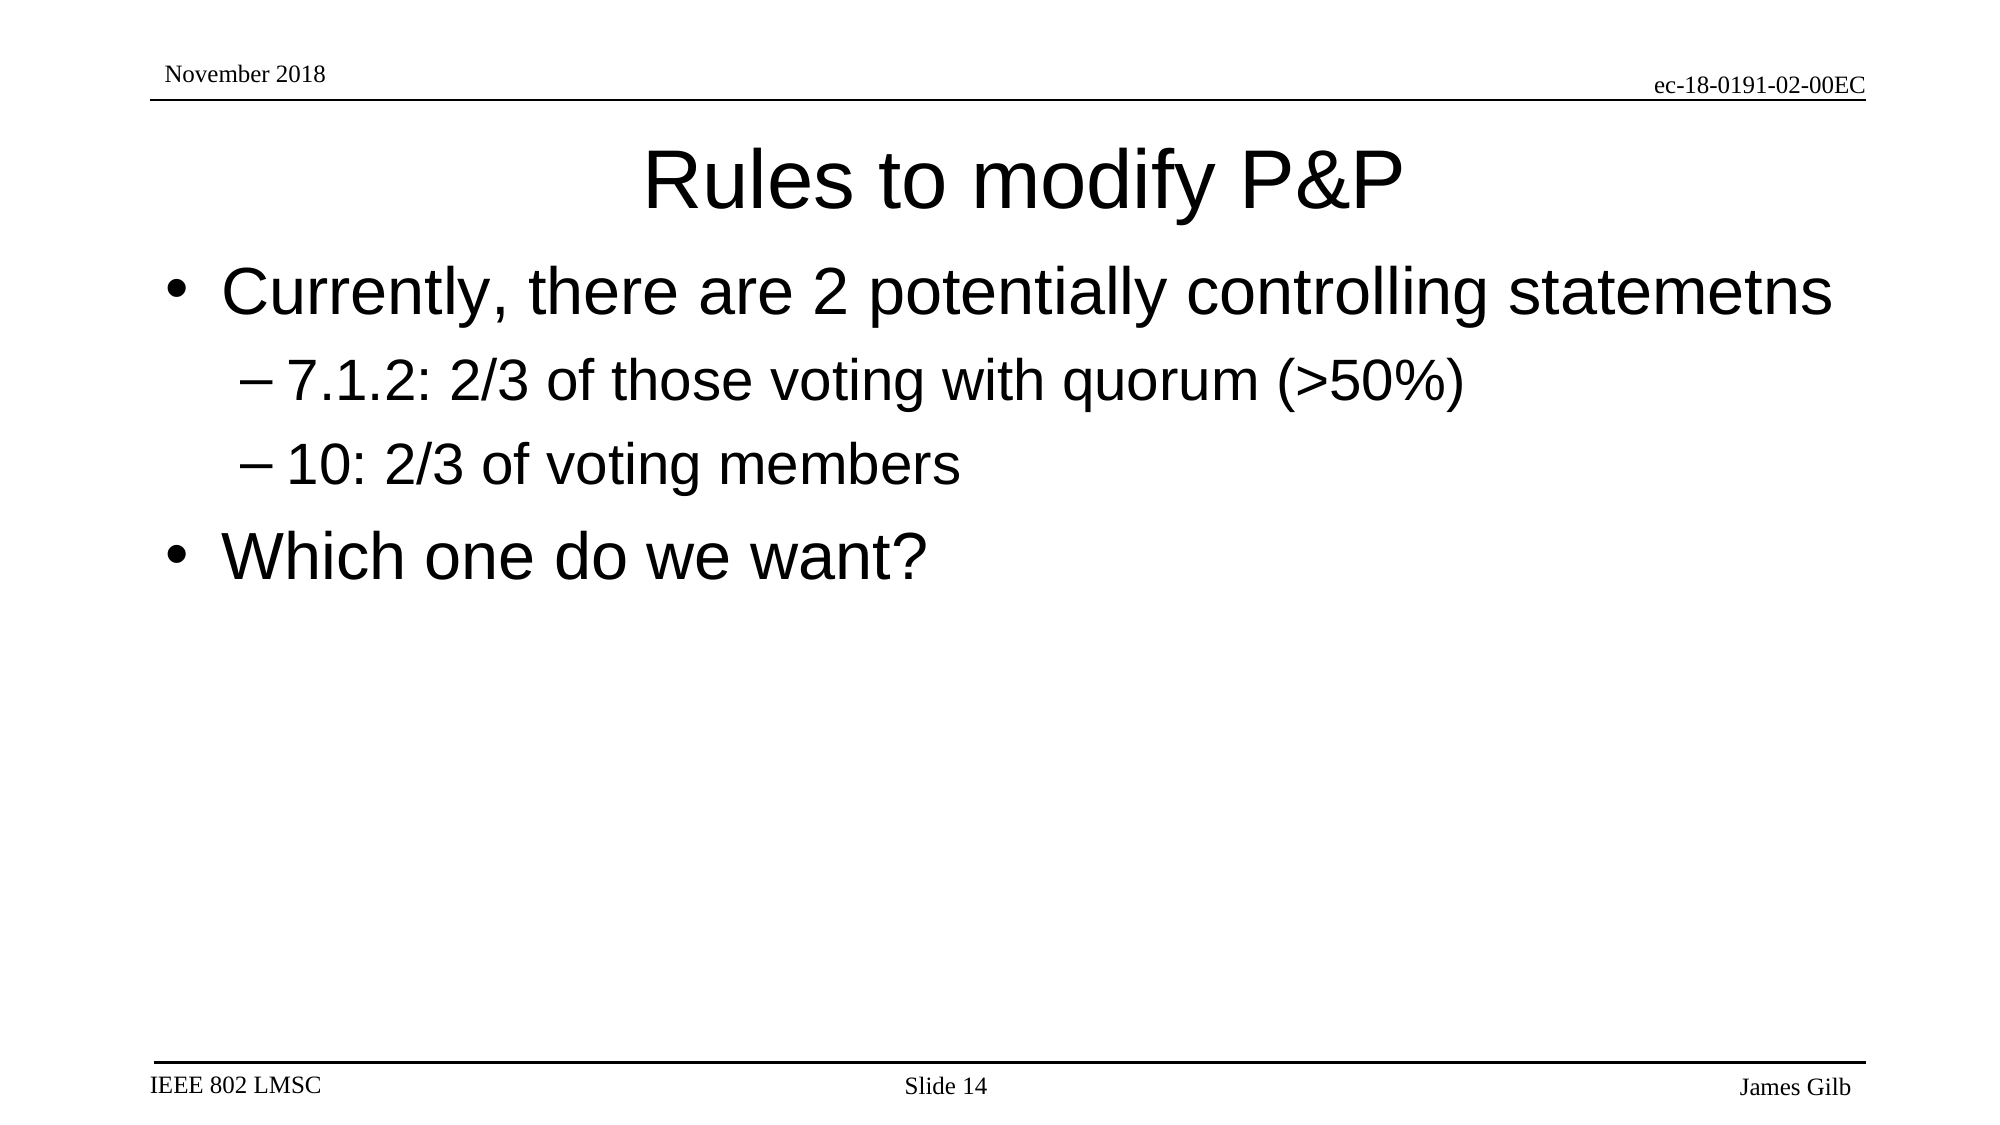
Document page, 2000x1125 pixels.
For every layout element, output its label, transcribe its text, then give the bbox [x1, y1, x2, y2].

list Currently, there are 2 potentially controlling statemetns 7.1.2: 2/3 of those voting with quorum (>50%) 10: 2/3 of voting members Which one do we want? [149, 239, 1900, 1051]
title Rules to modify P&P [149, 112, 1900, 238]
